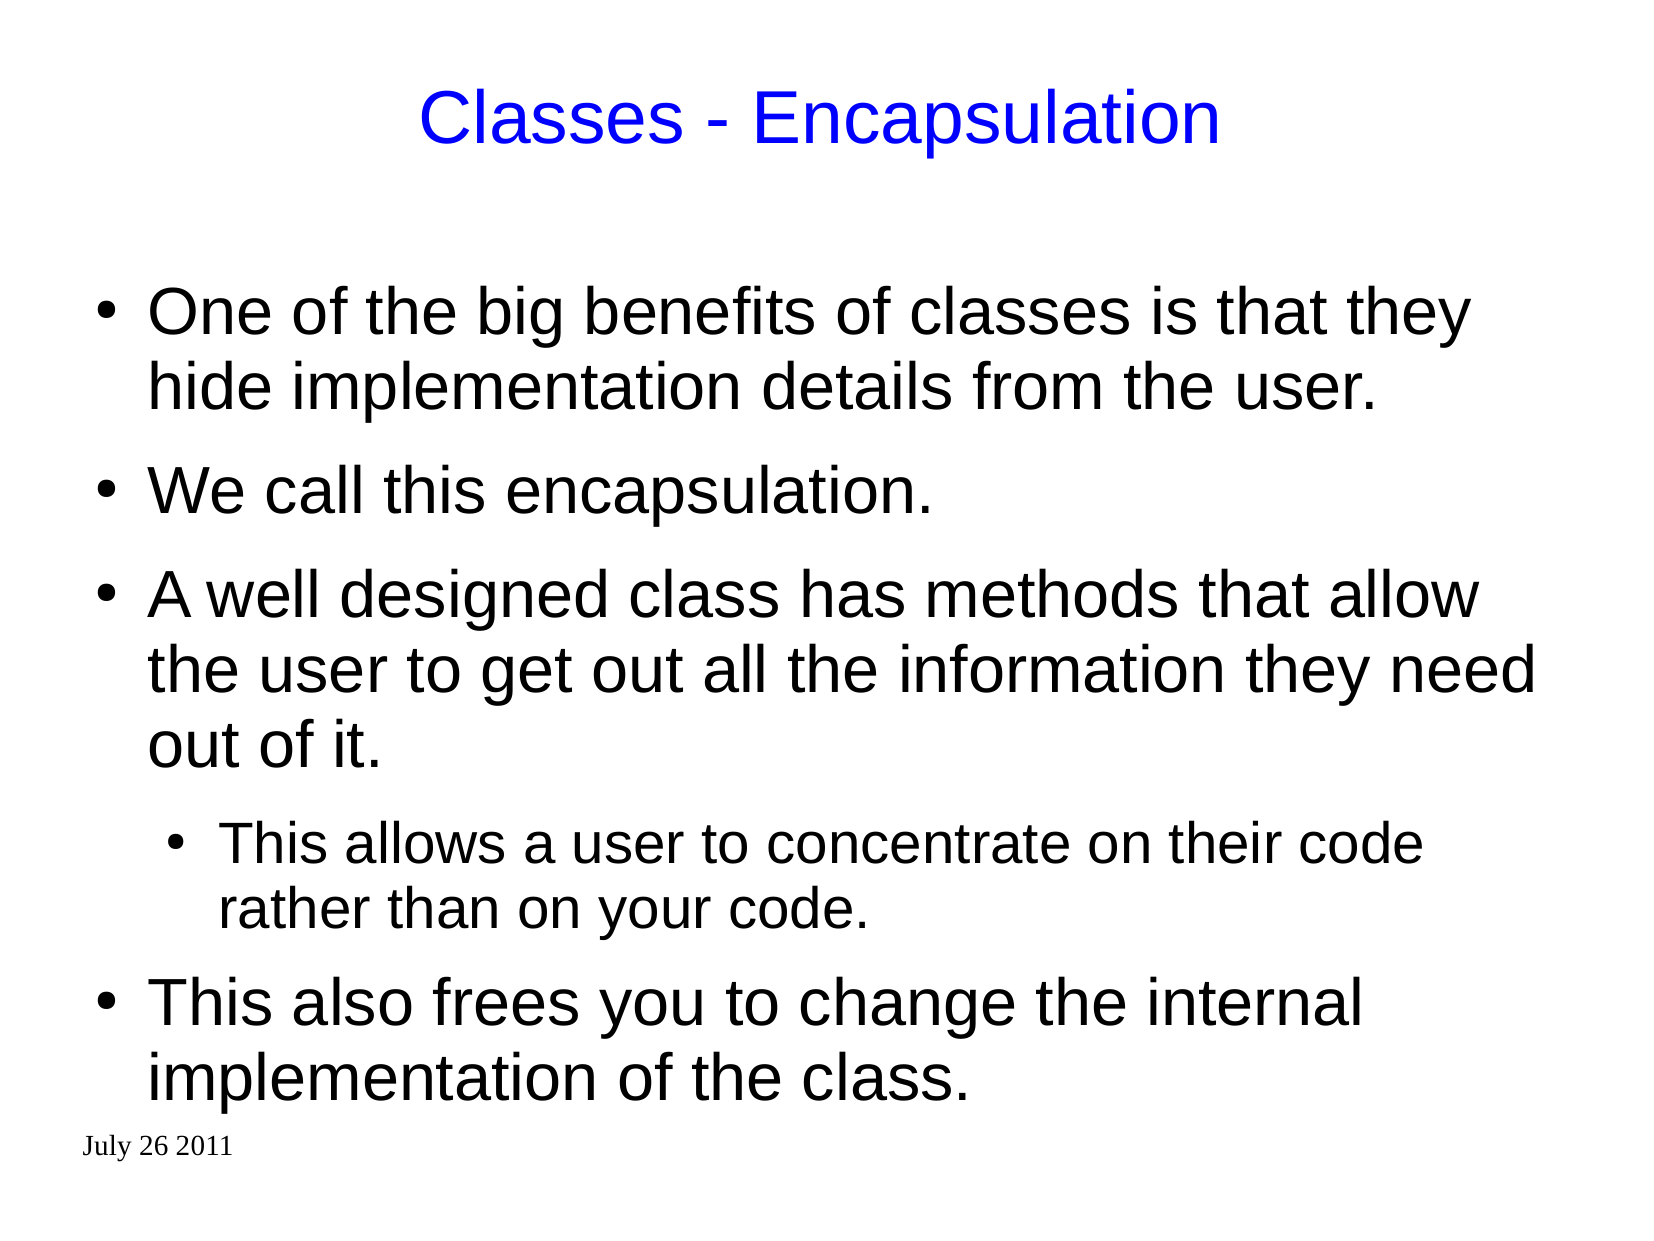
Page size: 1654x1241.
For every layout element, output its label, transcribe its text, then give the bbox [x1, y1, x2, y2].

title Classes - Encapsulation [76, 58, 1565, 178]
list One of the big benefits of classes is that they hide implementation details from the user. We call this encapsulation. A well designed class has methods that allow the user to get out all the information they need out of it. This allows a user to concentrate on their code rather than on your code. This also frees you to change the internal implementation of the class. [76, 274, 1565, 1113]
